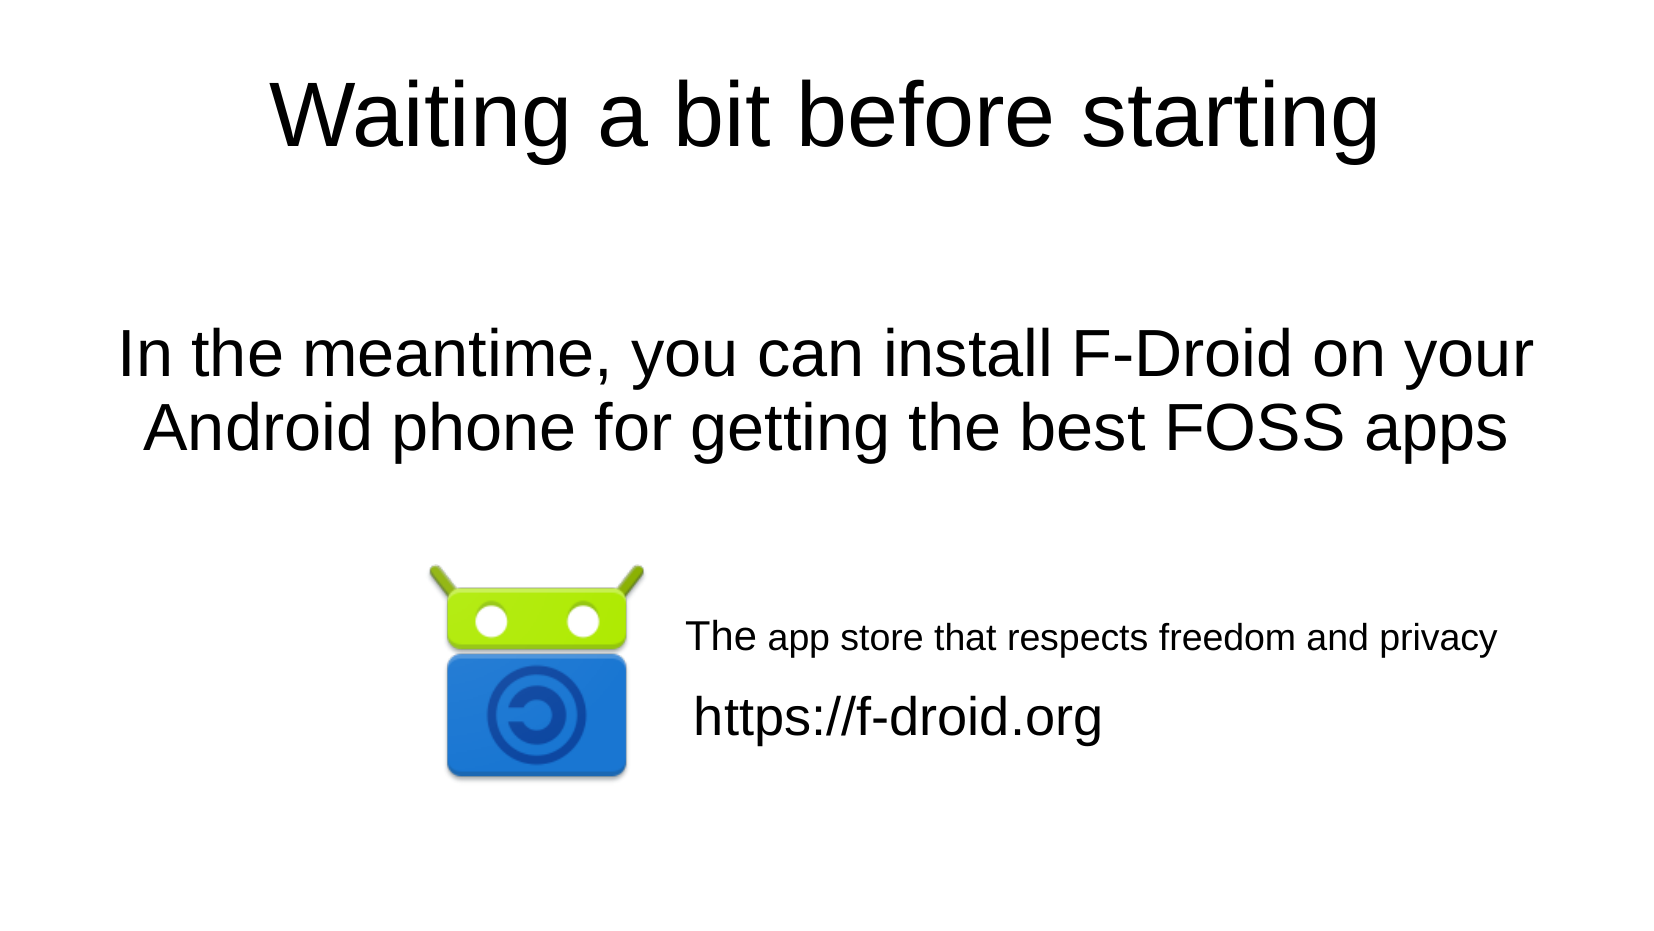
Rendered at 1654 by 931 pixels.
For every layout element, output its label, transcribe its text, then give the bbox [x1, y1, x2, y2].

text_box https://f-droid.org [679, 679, 1123, 816]
picture [424, 560, 650, 786]
title Waiting a bit before starting [82, 37, 1571, 193]
subtitle In the meantime, you can install F-Droid on your Android phone for getting the best FOSS apps The app store that respects freedom and privacy [82, 217, 1571, 758]
